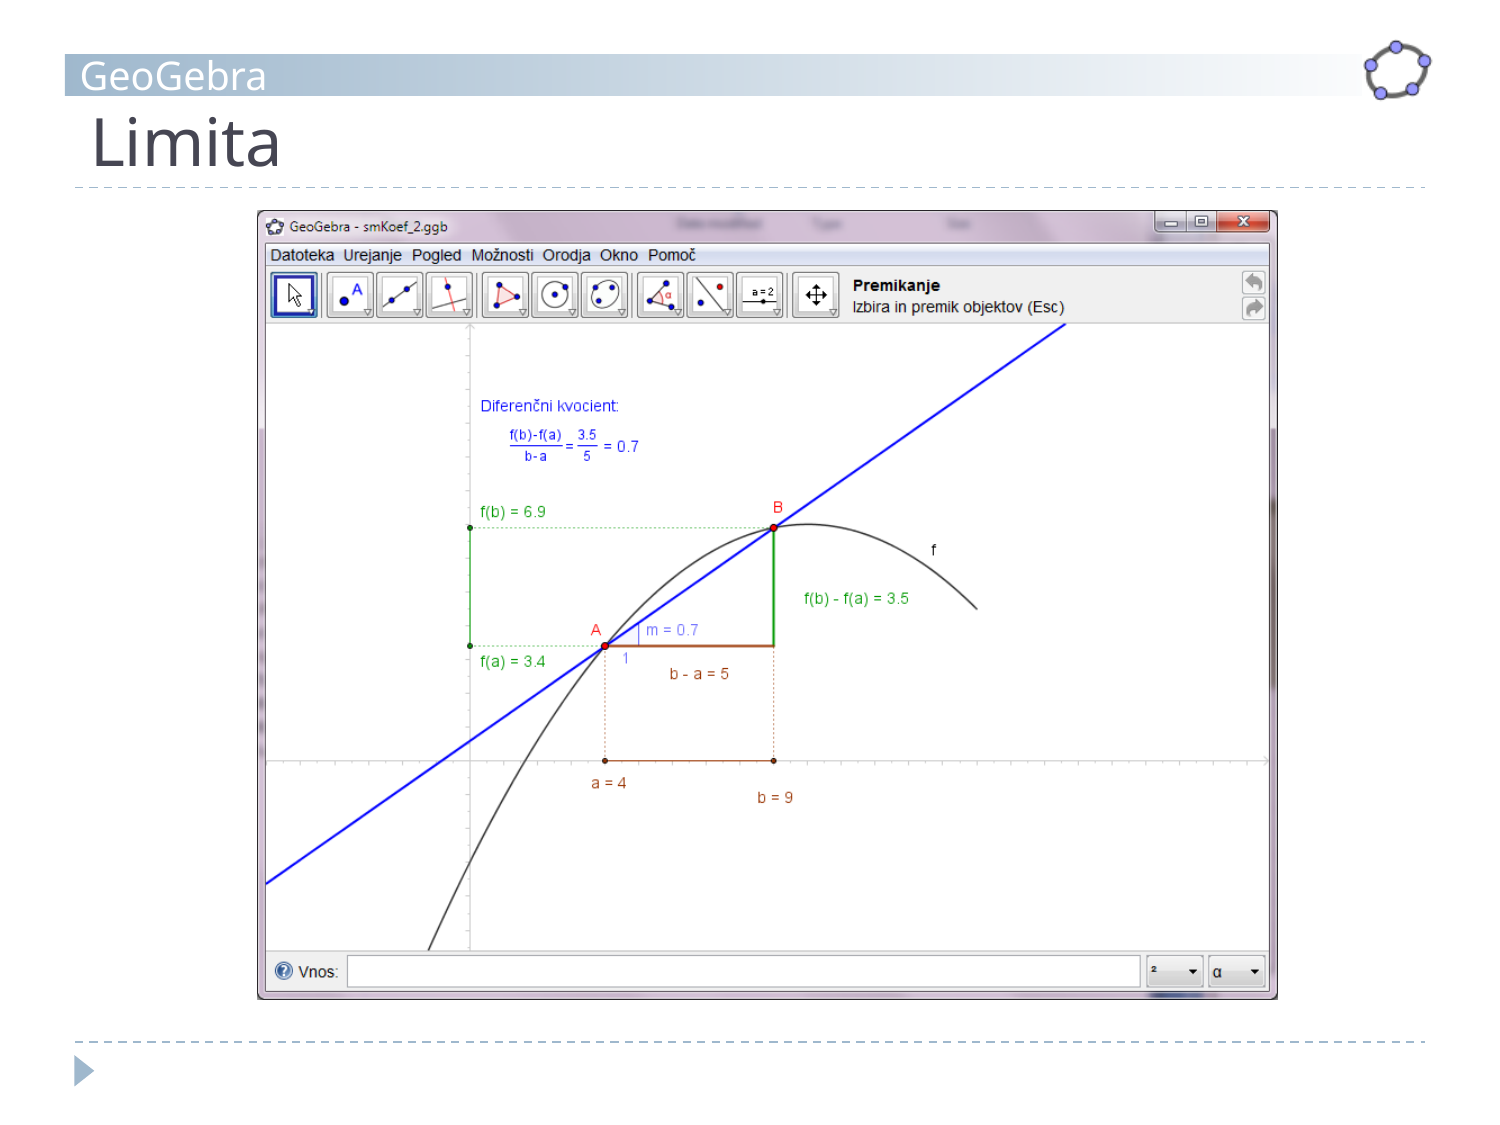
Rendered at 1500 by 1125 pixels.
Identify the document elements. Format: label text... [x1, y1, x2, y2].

title Limita [75, 24, 1425, 188]
picture [257, 210, 1278, 1000]
picture [1425, 35, 1434, 103]
